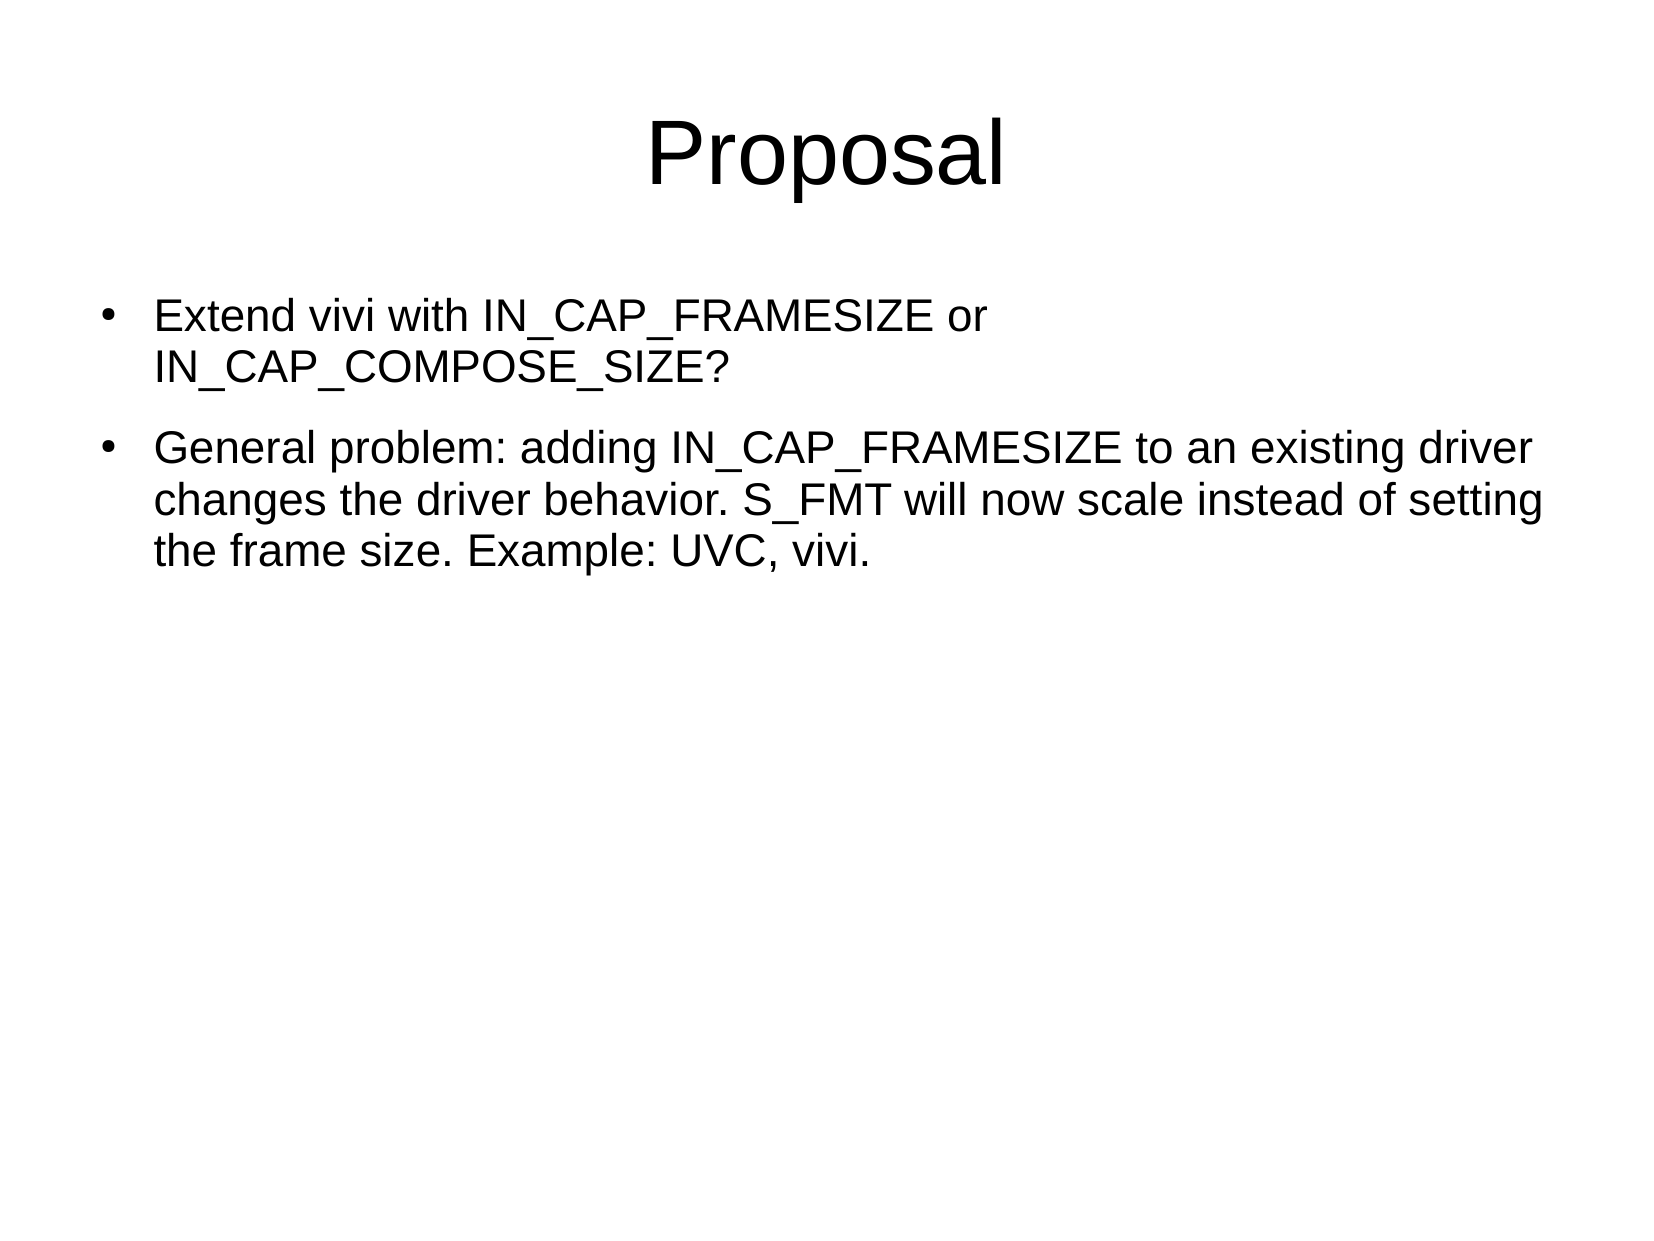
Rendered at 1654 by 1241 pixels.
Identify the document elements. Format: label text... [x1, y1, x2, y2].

list Extend vivi with IN_CAP_FRAMESIZE or IN_CAP_COMPOSE_SIZE? General problem: adding IN_CAP_FRAMESIZE to an existing driver changes the driver behavior. S_FMT will now scale instead of setting the frame size. Example: UVC, vivi. [82, 290, 1571, 1010]
title Proposal [82, 49, 1571, 257]
